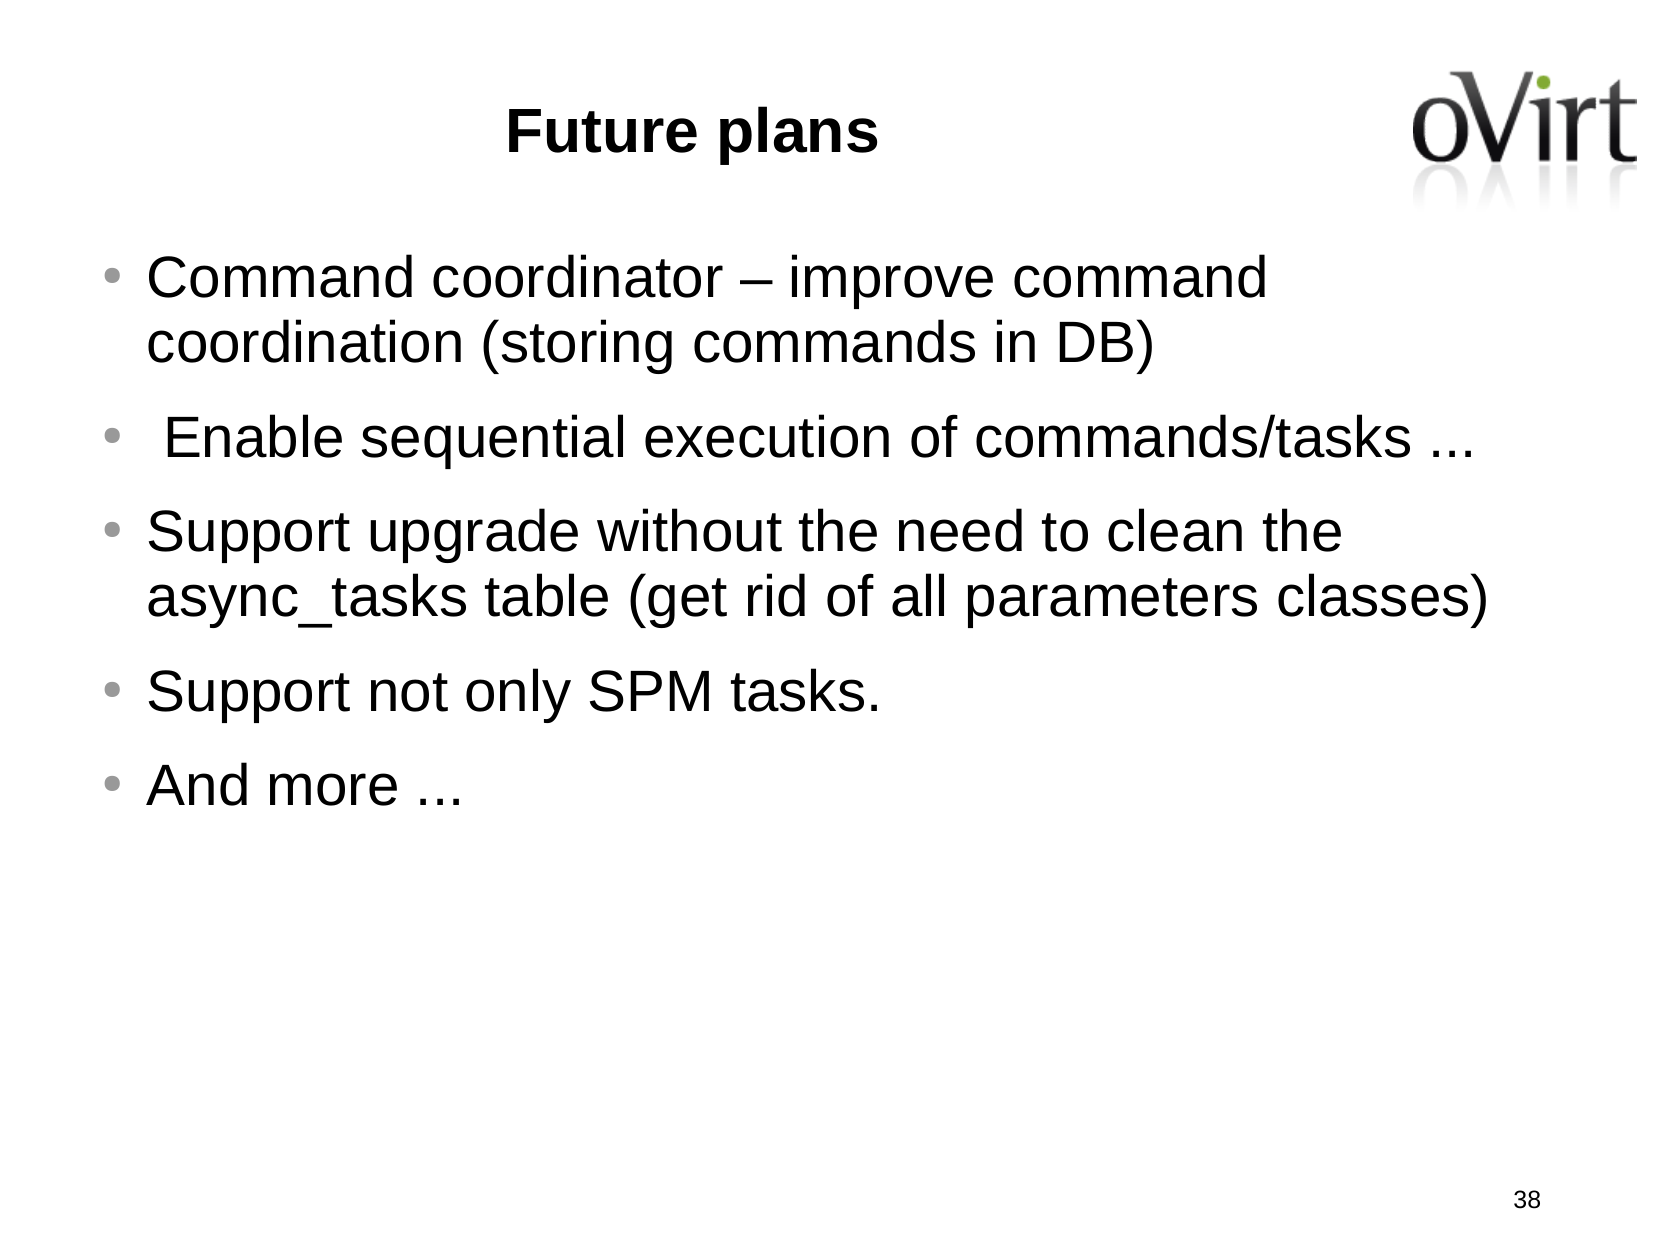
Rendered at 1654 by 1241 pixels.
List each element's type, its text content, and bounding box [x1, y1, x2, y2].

picture [1413, 63, 1637, 212]
list Command coordinator – improve command coordination (storing commands in DB) Enable sequential execution of commands/tasks ... Support upgrade without the need to clean the async_tasks table (get rid of all parameters classes) Support not only SPM tasks. And more ... [86, 244, 1576, 1039]
title Future plans [82, 37, 1303, 226]
